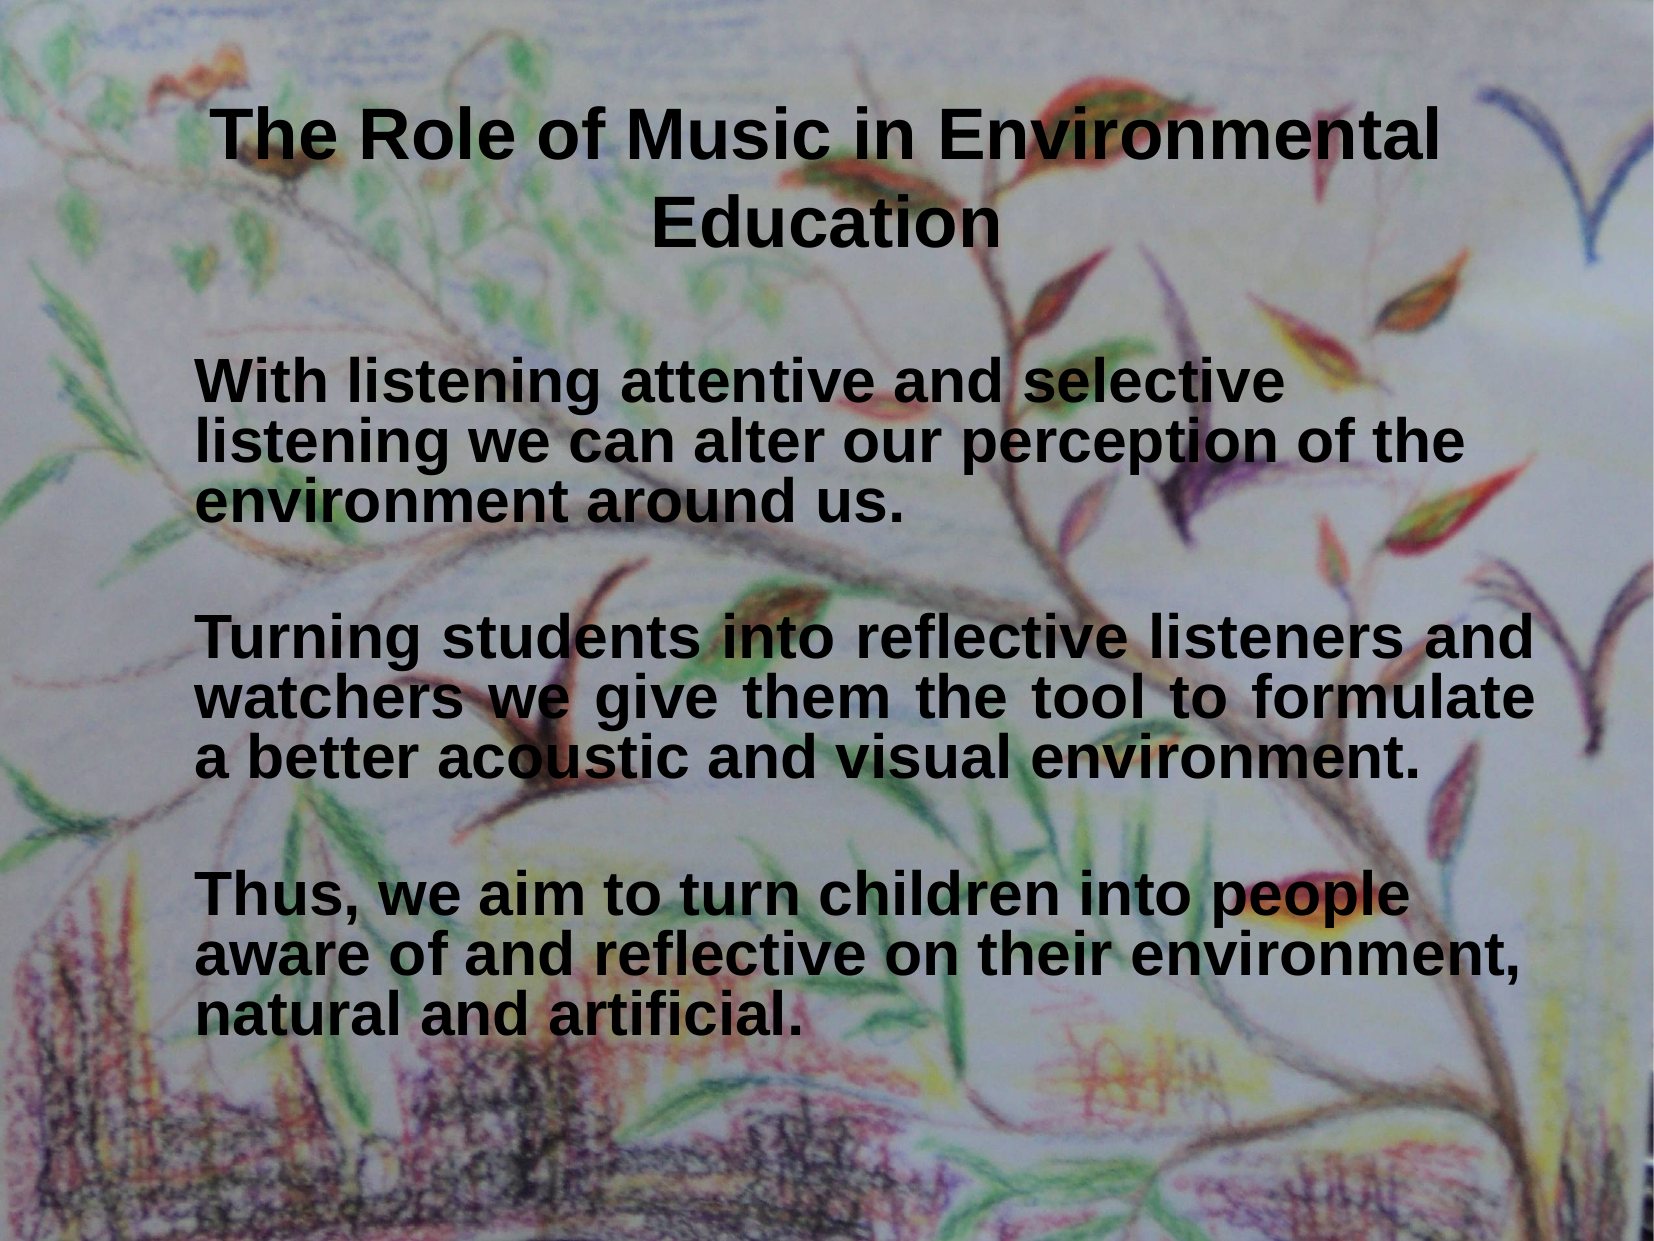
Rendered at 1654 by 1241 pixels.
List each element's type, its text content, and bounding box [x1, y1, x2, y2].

title The Role of Music in Environmental Education [82, 70, 1571, 278]
text_box [1204, 401, 1235, 501]
list With listening attentive and selective listening we can alter our perception of the environment around us. Turning students into reflective listeners and watchers we give them the tool to formulate a better acoustic and visual environment. Thus, we aim to turn children into people aware of and reflective on their environment, natural and artificial. [82, 354, 1538, 1182]
